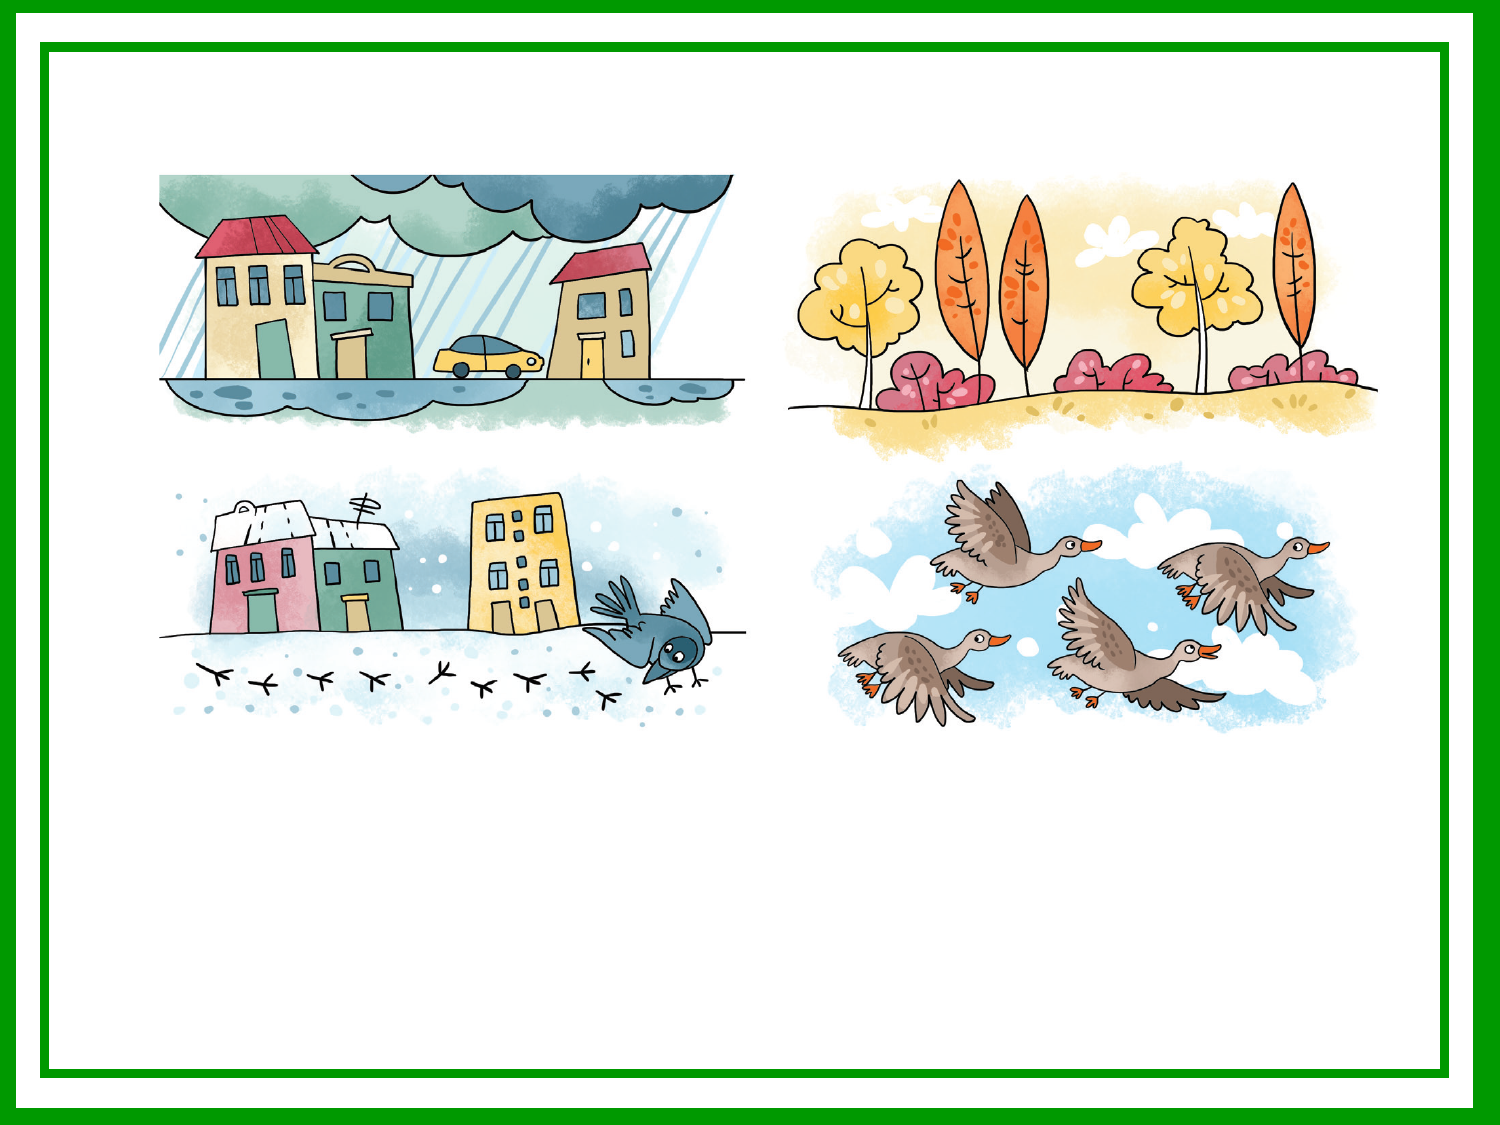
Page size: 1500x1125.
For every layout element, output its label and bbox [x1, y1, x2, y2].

picture [159, 172, 1386, 740]
